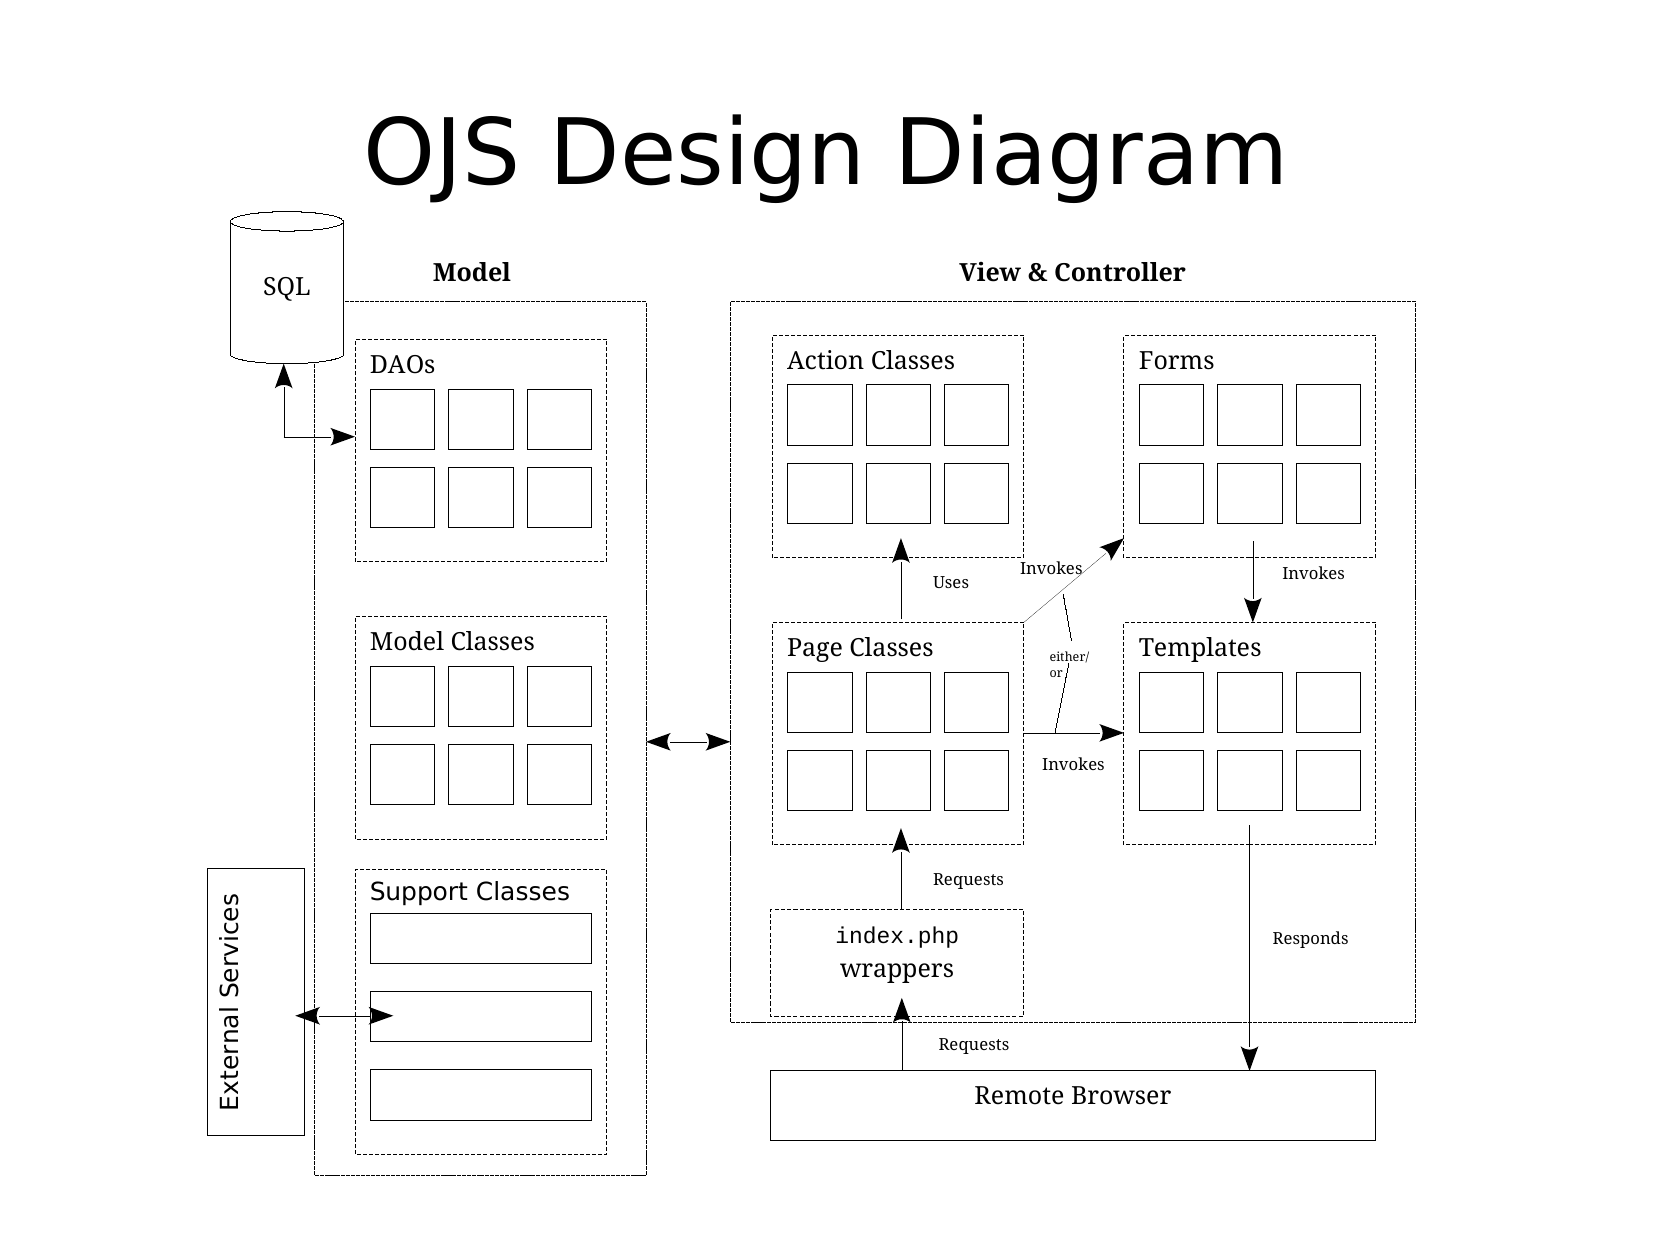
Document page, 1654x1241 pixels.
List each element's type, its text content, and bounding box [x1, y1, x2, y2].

text_box Invokes [1267, 553, 1365, 626]
text_box Forms [1123, 335, 1376, 558]
title OJS Design Diagram [82, 56, 1571, 250]
text_box View & Controller [730, 247, 1416, 322]
text_box Invokes [1027, 744, 1124, 817]
text_box SQL [230, 261, 344, 337]
text_box Requests [923, 1025, 1060, 1097]
text_box Model Classes [355, 616, 607, 840]
text_box Requests [918, 859, 1048, 932]
text_box Templates [1123, 622, 1376, 845]
text_box Invokes [1005, 549, 1102, 621]
text_box Model [418, 247, 586, 322]
text_box Uses [918, 563, 1016, 622]
text_box DAOs [355, 339, 607, 562]
text_box External Services [207, 868, 305, 1136]
text_box Action Classes [772, 335, 1024, 558]
text_box [230, 337, 344, 364]
text_box either/or [1034, 640, 1108, 718]
text_box [231, 222, 343, 261]
text_box Support Classes [355, 869, 607, 1155]
text_box Page Classes [772, 622, 1024, 845]
text_box Remote Browser [770, 1070, 1376, 1141]
text_box index.php wrappers [770, 909, 1024, 1017]
text_box Responds [1257, 919, 1379, 991]
